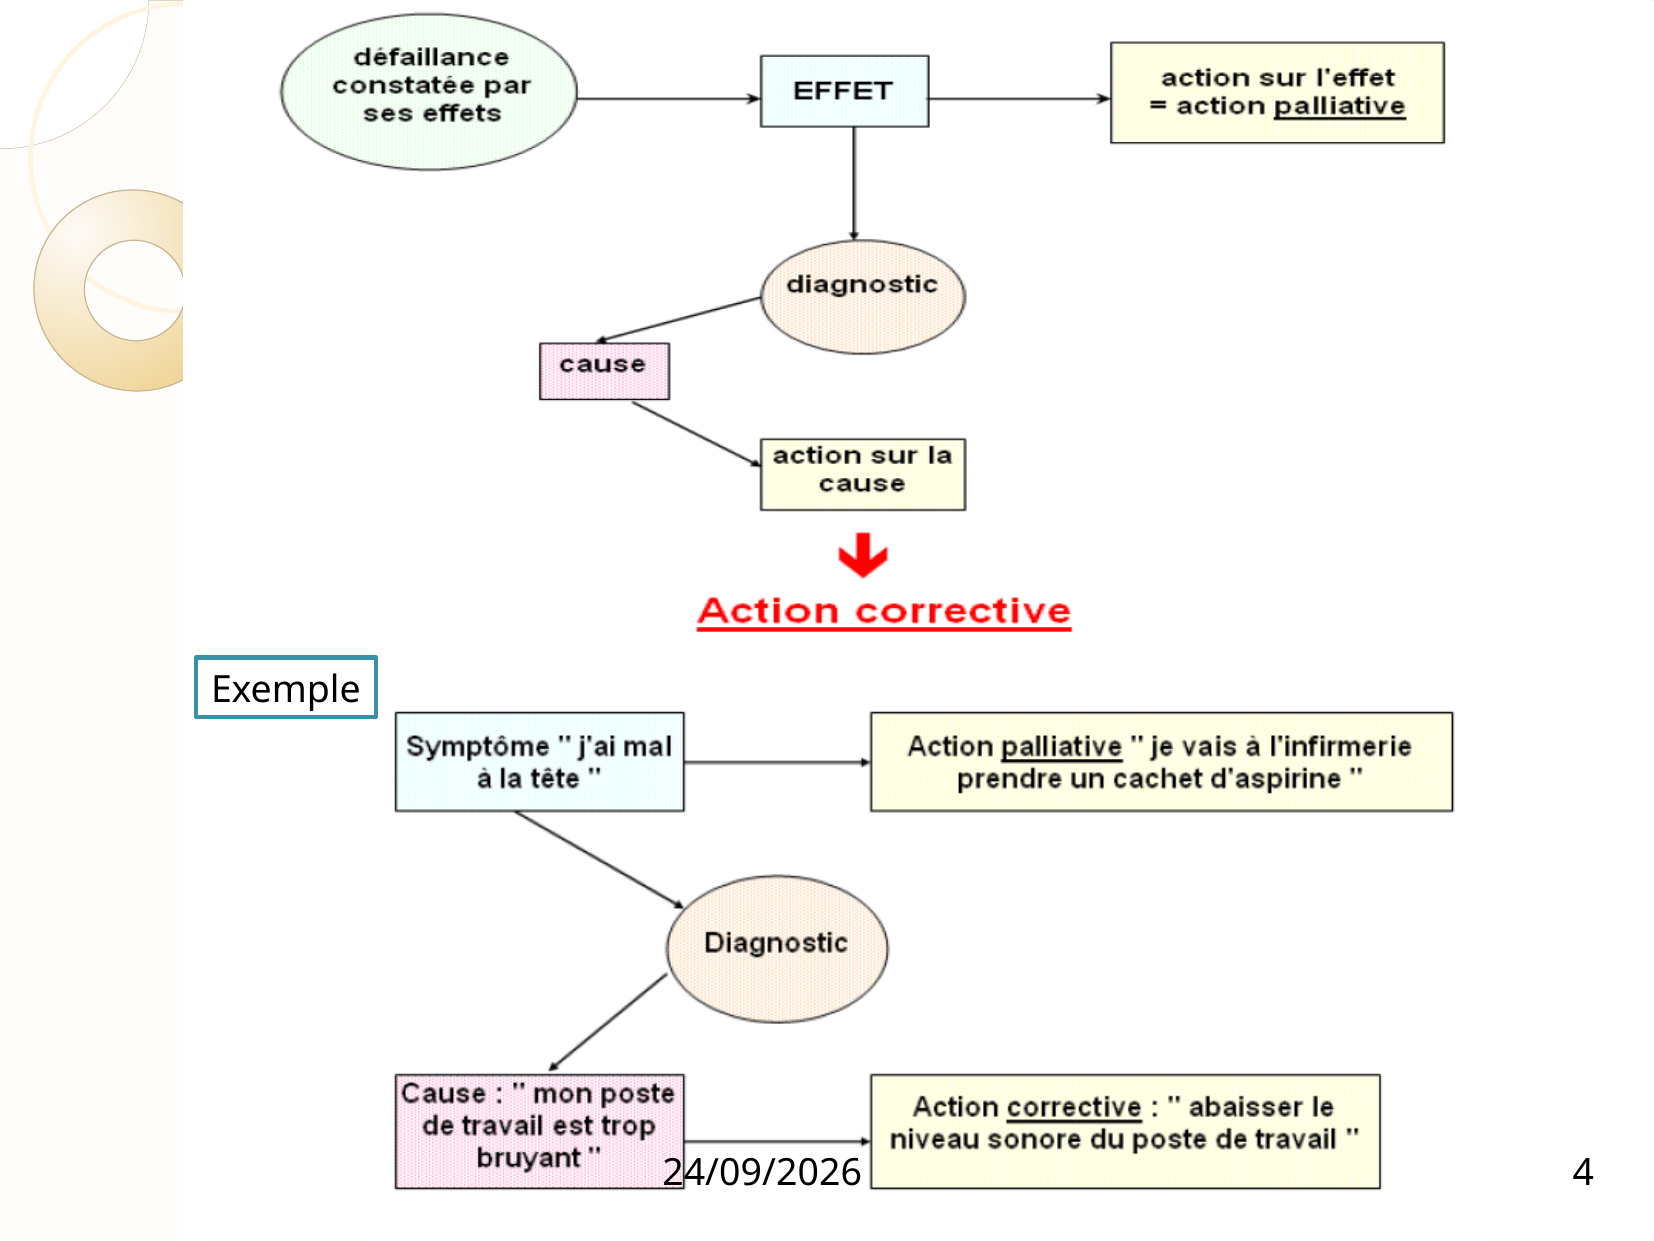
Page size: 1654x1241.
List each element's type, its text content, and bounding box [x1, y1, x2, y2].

picture [240, 0, 1504, 658]
slide_number 02/07/2018 [647, 1140, 1034, 1227]
slide_number <numéro> [1557, 1140, 1641, 1227]
picture [372, 690, 1475, 1241]
text_box Exemple [196, 657, 376, 718]
